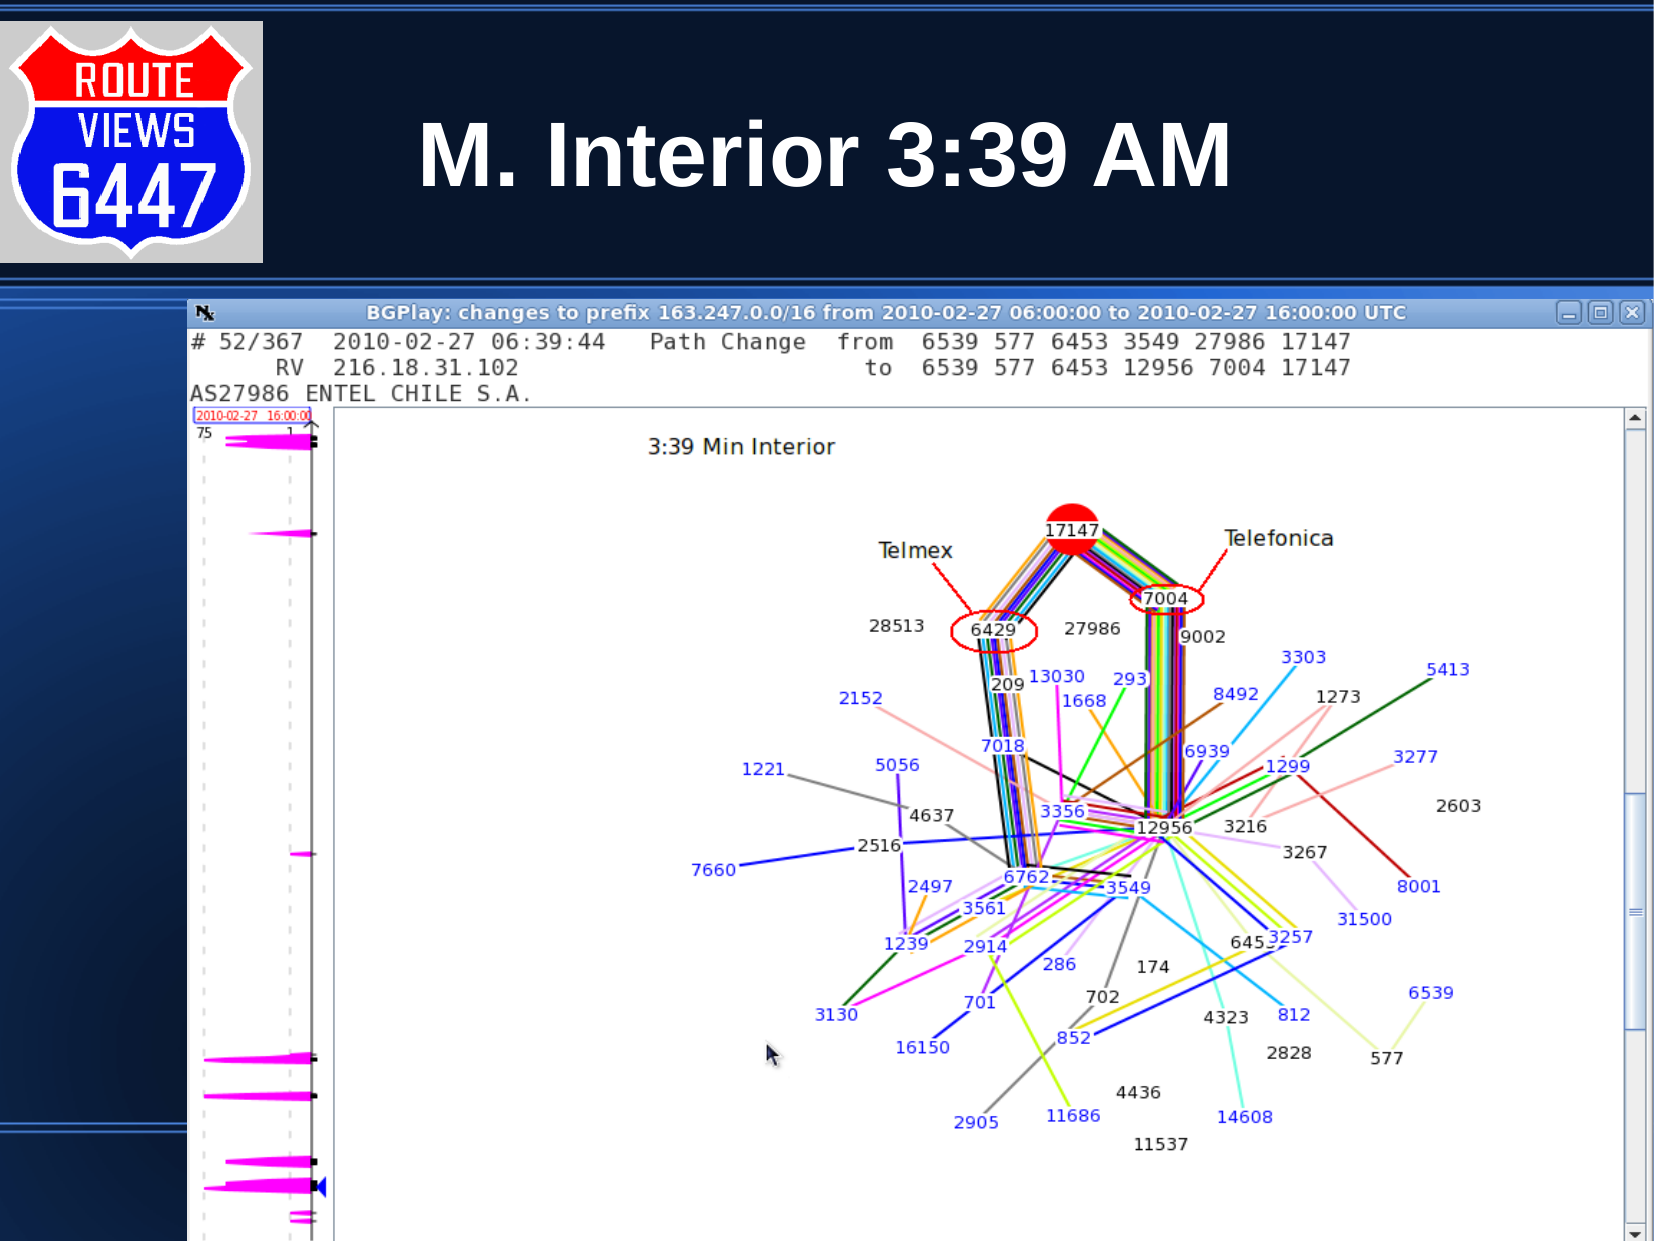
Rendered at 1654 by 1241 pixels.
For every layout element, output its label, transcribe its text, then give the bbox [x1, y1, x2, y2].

picture [0, 0, 1654, 1241]
title M. Interior 3:39 AM [263, 49, 1571, 257]
list Interior [178, 364, 187, 1147]
